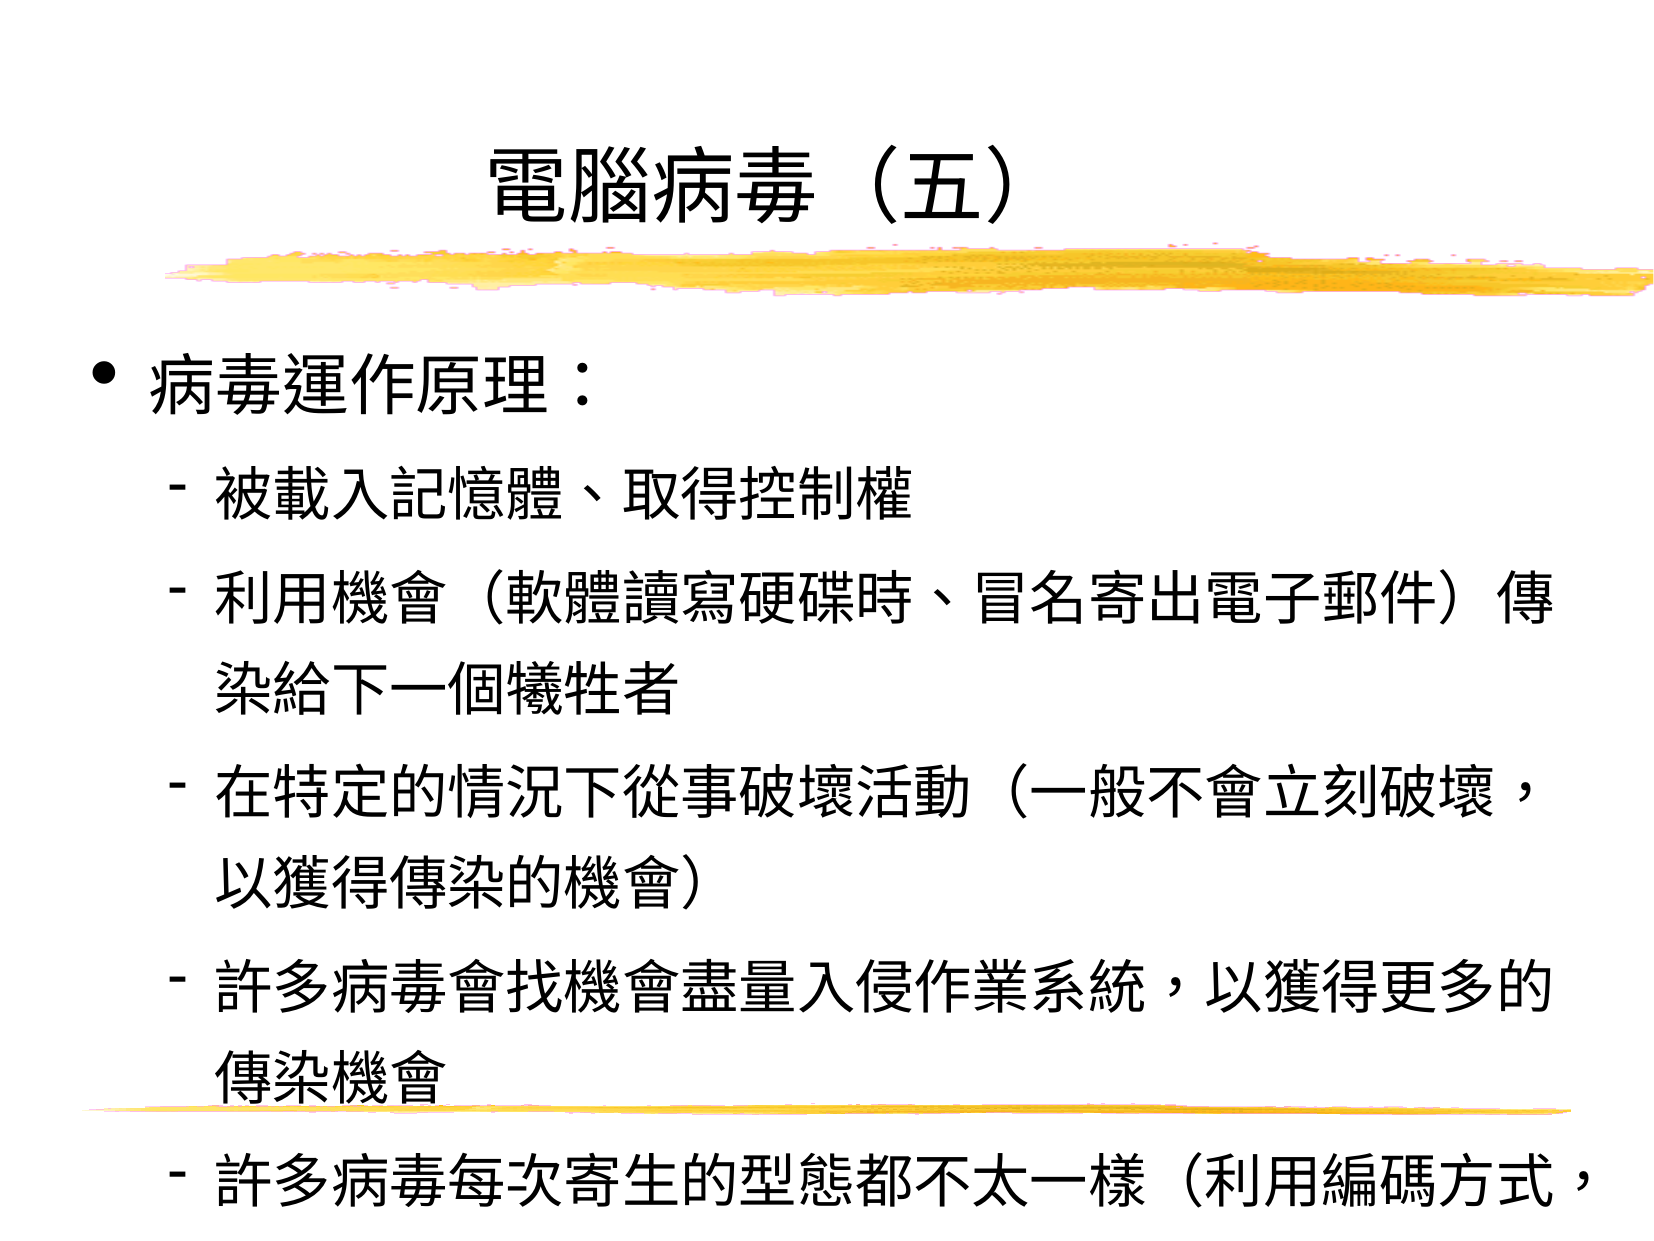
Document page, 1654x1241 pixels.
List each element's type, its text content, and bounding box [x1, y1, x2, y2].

list 病毒運作原理： 被載入記憶體、取得控制權 利用機會（軟體讀寫硬碟時、冒名寄出電子郵件）傳染給下一個犧牲者 在特定的情況下從事破壞活動（一般不會立刻破壞，以獲得傳染的機會） 許多病毒會找機會盡量入侵作業系統，以獲得更多的傳染機會 許多病毒每次寄生的型態都不太一樣（利用編碼方式，以避開防毒軟體的檢查），例如：變體引擎 [78, 316, 1579, 1109]
picture [165, 237, 1654, 308]
title 電腦病毒（五） [73, 41, 1479, 249]
picture [82, 1109, 1571, 1117]
